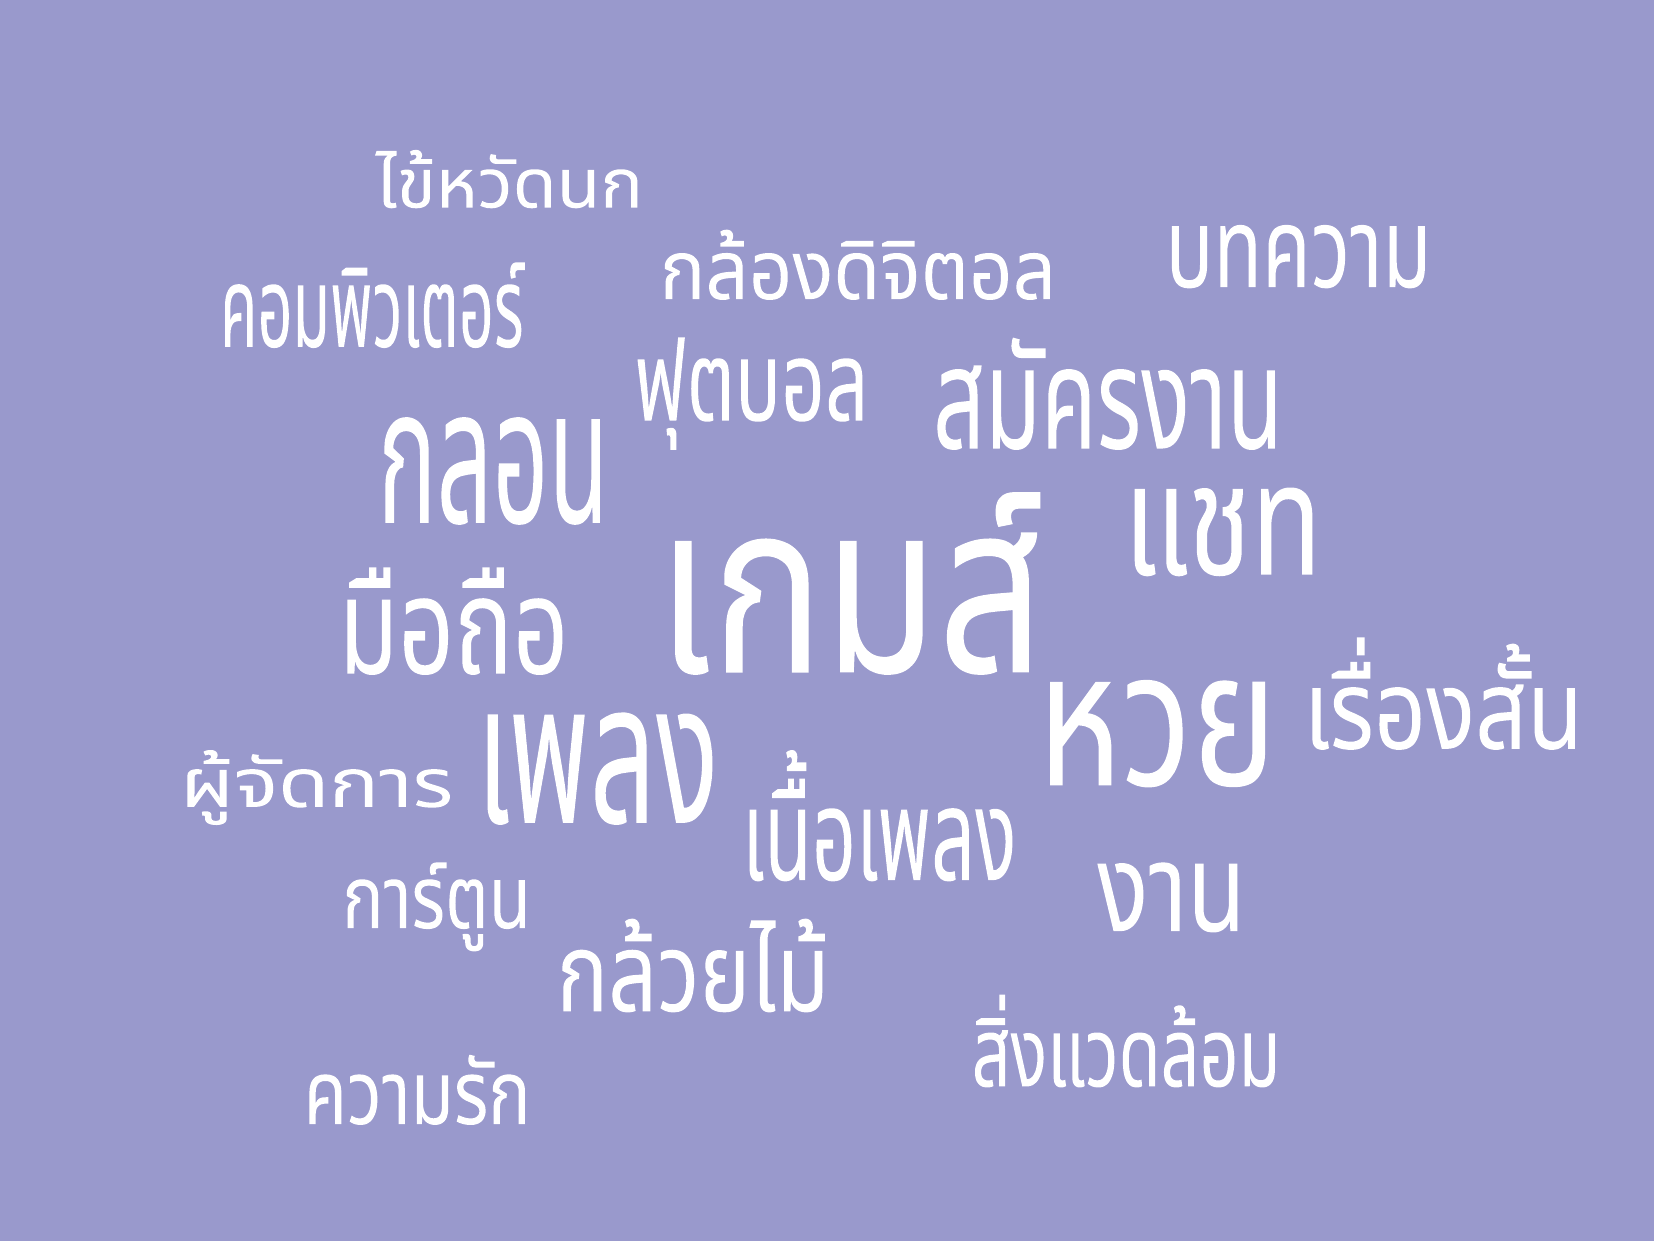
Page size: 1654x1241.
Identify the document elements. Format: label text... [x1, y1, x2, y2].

text_box สมัครงาน [1048, 369, 1090, 449]
text_box มือถือ [349, 567, 391, 588]
text_box เนื้อเพลง [772, 778, 805, 799]
text_box คอมพิวเตอร์ [332, 285, 370, 347]
text_box กลอน [498, 417, 543, 525]
text_box เรื่องสั้น [1426, 687, 1471, 749]
text_box สิ่งแวดล้อม [975, 1030, 1009, 1088]
text_box ความรัก [382, 1074, 405, 1125]
text_box ไข้หวัดนก [442, 169, 473, 208]
text_box เนื้อเพลง [816, 808, 852, 882]
text_box ผู้จัดการ [251, 754, 283, 764]
text_box สมัครงาน [937, 365, 982, 450]
text_box แชท [1194, 488, 1243, 577]
text_box การ์ตูน [346, 879, 379, 929]
text_box การ์ตูน [462, 933, 484, 952]
text_box กล้วยไม้ [749, 920, 776, 1013]
text_box มือถือ [404, 598, 449, 675]
text_box บทความ [1389, 226, 1425, 289]
text_box ฟุตบอล [828, 358, 863, 422]
text_box กล้องดิจิตอล [883, 253, 917, 300]
text_box ไข้หวัดนก [374, 150, 397, 209]
text_box ผู้จัดการ [379, 769, 406, 807]
text_box คอมพิวเตอร์ [462, 284, 491, 349]
text_box สิ่งแวดล้อม [1010, 1033, 1044, 1087]
text_box เกมส์ [675, 540, 709, 675]
text_box การ์ตูน [384, 879, 407, 929]
text_box ความรัก [492, 1074, 525, 1125]
text_box ความรัก [349, 1074, 378, 1125]
text_box หวย [1201, 680, 1266, 788]
text_box กล้องดิจิตอล [753, 253, 788, 300]
text_box กล้องดิจิตอล [925, 253, 963, 300]
text_box แชท [1261, 487, 1313, 575]
text_box งาน [1149, 862, 1180, 932]
text_box เรื่องสั้น [1379, 687, 1421, 750]
text_box กล้องดิจิตอล [837, 253, 875, 300]
text_box เนื้อเพลง [934, 808, 969, 882]
text_box กล้วยไม้ [612, 949, 651, 1013]
text_box ฟุตบอล [637, 337, 685, 421]
text_box ความรัก [468, 1054, 495, 1068]
text_box สมัครงาน [1100, 369, 1138, 450]
text_box กล้องดิจิตอล [1016, 252, 1050, 300]
text_box กลอน [556, 419, 600, 525]
text_box ไข้หวัดนก [562, 169, 595, 209]
text_box บทความ [1314, 224, 1346, 289]
text_box เนื้อเพลง [863, 809, 878, 882]
text_box กล้องดิจิตอล [664, 253, 700, 300]
text_box สิ่งแวดล้อม [1244, 1033, 1275, 1088]
text_box ฟุตบอล [785, 358, 821, 422]
text_box เรื่องสั้น [1331, 661, 1371, 679]
text_box การ์ตูน [494, 880, 525, 930]
text_box ไข้หวัดนก [605, 169, 638, 208]
text_box สิ่งแวดล้อม [1053, 1033, 1067, 1088]
text_box เรื่องสั้น [1312, 688, 1329, 750]
text_box ฟุตบอล [666, 427, 677, 450]
text_box เกมส์ [840, 540, 923, 675]
text_box งาน [1097, 863, 1144, 932]
text_box สมัครงาน [1141, 369, 1186, 449]
text_box สิ่งแวดล้อม [1163, 1032, 1194, 1088]
text_box เกมส์ [995, 492, 1041, 528]
text_box กล้องดิจิตอล [709, 252, 743, 300]
text_box สมัครงาน [993, 370, 1034, 450]
text_box ผู้จัดการ [237, 769, 274, 807]
text_box มือถือ [460, 598, 505, 675]
text_box บทความ [1171, 226, 1208, 289]
text_box แชท [1166, 488, 1188, 577]
text_box สมัครงาน [1191, 369, 1220, 449]
text_box สิ่งแวดล้อม [1203, 1032, 1235, 1088]
text_box ไข้หวัดนก [409, 149, 433, 164]
text_box คอมพิวเตอร์ [496, 284, 522, 349]
text_box คอมพิวเตอร์ [225, 284, 253, 347]
text_box กล้วยไม้ [798, 918, 825, 942]
text_box งาน [1195, 863, 1238, 933]
text_box เรื่องสั้น [1506, 643, 1530, 662]
text_box กล้วยไม้ [625, 918, 652, 942]
text_box บทความ [1220, 224, 1256, 288]
text_box เรื่องสั้น [1479, 684, 1524, 750]
text_box ผู้จัดการ [415, 769, 450, 808]
text_box แชท [1134, 488, 1156, 577]
text_box ความรัก [309, 1074, 342, 1125]
text_box ผู้จัดการ [187, 769, 227, 807]
text_box กลอน [384, 417, 429, 523]
text_box เรื่องสั้น [1534, 688, 1575, 750]
text_box เรื่องสั้น [1333, 687, 1371, 750]
text_box สิ่งแวดล้อม [1122, 1032, 1156, 1088]
text_box หวย [1050, 681, 1112, 786]
text_box เพลง [595, 712, 647, 825]
text_box กล้วยไม้ [784, 950, 823, 1013]
text_box สมัครงาน [1011, 337, 1046, 359]
text_box เนื้อเพลง [975, 808, 1013, 881]
text_box ผู้จัดการ [334, 769, 373, 807]
text_box เนื้อเพลง [749, 809, 764, 882]
text_box กล้องดิจิตอล [973, 253, 1008, 300]
text_box ผู้จัดการ [203, 750, 230, 764]
text_box มือถือ [462, 567, 504, 588]
text_box กล้องดิจิตอล [720, 229, 744, 247]
text_box เนื้อเพลง [786, 750, 807, 772]
text_box คอมพิวเตอร์ [297, 285, 326, 349]
text_box ผู้จัดการ [201, 811, 227, 826]
text_box ฟุตบอล [741, 359, 775, 422]
text_box การ์ตูน [429, 862, 447, 876]
text_box สิ่งแวดล้อม [976, 1018, 1006, 1026]
text_box การ์ตูน [449, 879, 484, 930]
text_box สมัครงาน [1234, 370, 1275, 450]
text_box มือถือ [347, 599, 391, 675]
text_box คอมพิวเตอร์ [408, 285, 420, 349]
text_box เกมส์ [724, 538, 809, 673]
text_box เกมส์ [946, 532, 1038, 675]
text_box คอมพิวเตอร์ [510, 262, 525, 279]
text_box คอมพิวเตอร์ [341, 267, 368, 276]
text_box เพลง [656, 713, 713, 823]
text_box สิ่งแวดล้อม [1087, 1032, 1115, 1088]
text_box คอมพิวเตอร์ [374, 284, 399, 349]
text_box บทความ [1350, 224, 1377, 288]
text_box กล้วยไม้ [562, 949, 602, 1012]
text_box ฟุตบอล [691, 358, 729, 422]
text_box เรื่องสั้น [1497, 662, 1532, 679]
text_box คอมพิวเตอร์ [423, 284, 454, 349]
text_box บทความ [1268, 224, 1305, 288]
text_box ไข้หวัดนก [516, 169, 551, 209]
text_box หวย [1126, 679, 1183, 788]
text_box ความรัก [416, 1075, 449, 1125]
text_box กล้วยไม้ [660, 949, 695, 1013]
text_box คอมพิวเตอร์ [261, 284, 289, 349]
text_box เนื้อเพลง [770, 809, 806, 882]
text_box ไข้หวัดนก [489, 154, 517, 164]
text_box มือถือ [518, 598, 563, 675]
text_box ไข้หวัดนก [480, 169, 509, 209]
text_box กล้วยไม้ [705, 950, 744, 1013]
text_box ไข้หวัดนก [400, 169, 430, 209]
text_box เนื้อเพลง [880, 809, 928, 881]
text_box ความรัก [456, 1074, 486, 1125]
text_box เพลง [513, 714, 585, 823]
text_box กลอน [441, 417, 485, 525]
text_box กล้องดิจิตอล [792, 253, 830, 300]
text_box การ์ตูน [414, 879, 443, 930]
text_box สิ่งแวดล้อม [1173, 1005, 1196, 1026]
text_box เพลง [487, 714, 509, 825]
text_box สิ่งแวดล้อม [1072, 1033, 1085, 1088]
text_box ผู้จัดการ [283, 769, 323, 808]
